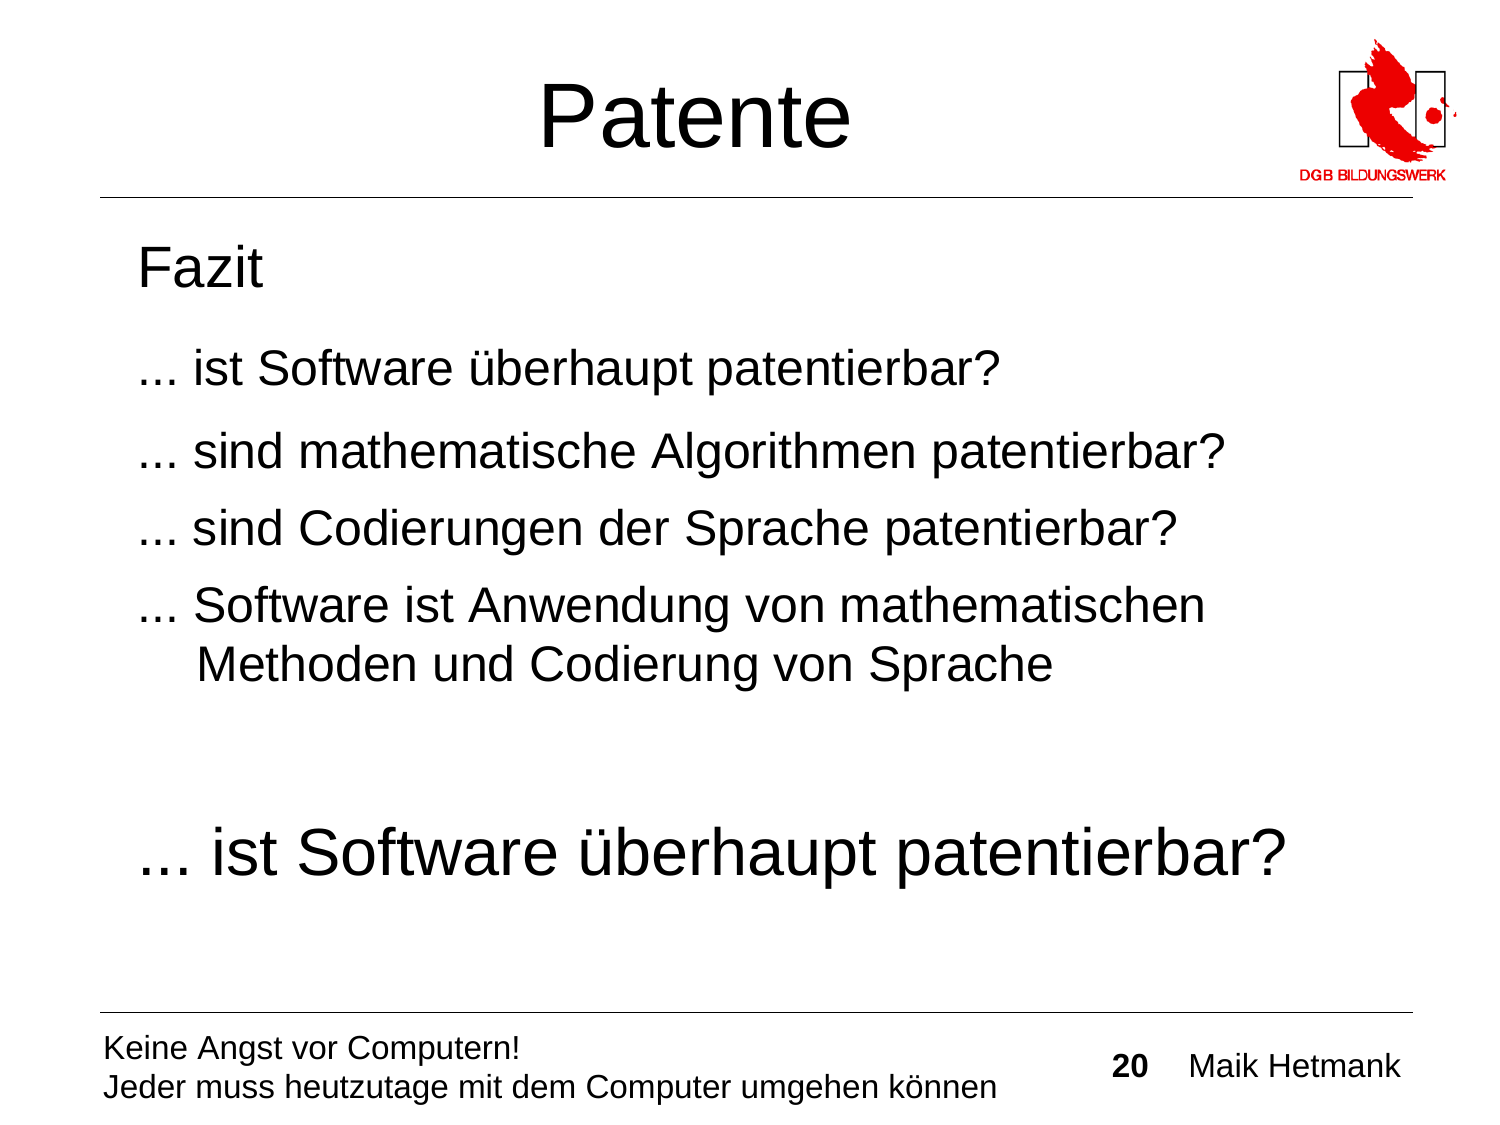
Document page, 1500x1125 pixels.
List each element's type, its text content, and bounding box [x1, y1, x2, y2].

text_box Fazit [137, 230, 1407, 307]
text_box ... sind mathematische Algorithmen patentierbar? [137, 419, 1407, 485]
text_box ... Software ist Anwendung von mathematischen Methoden und Codierung von Sprache [137, 572, 1407, 689]
title Patente [87, 49, 1305, 175]
text_box ... sind Codierungen der Sprache patentierbar? [137, 496, 1407, 562]
text_box ... ist Software überhaupt patentierbar? [137, 336, 1407, 409]
picture [1299, 37, 1457, 181]
text_box ... ist Software überhaupt patentierbar? [137, 809, 1407, 885]
